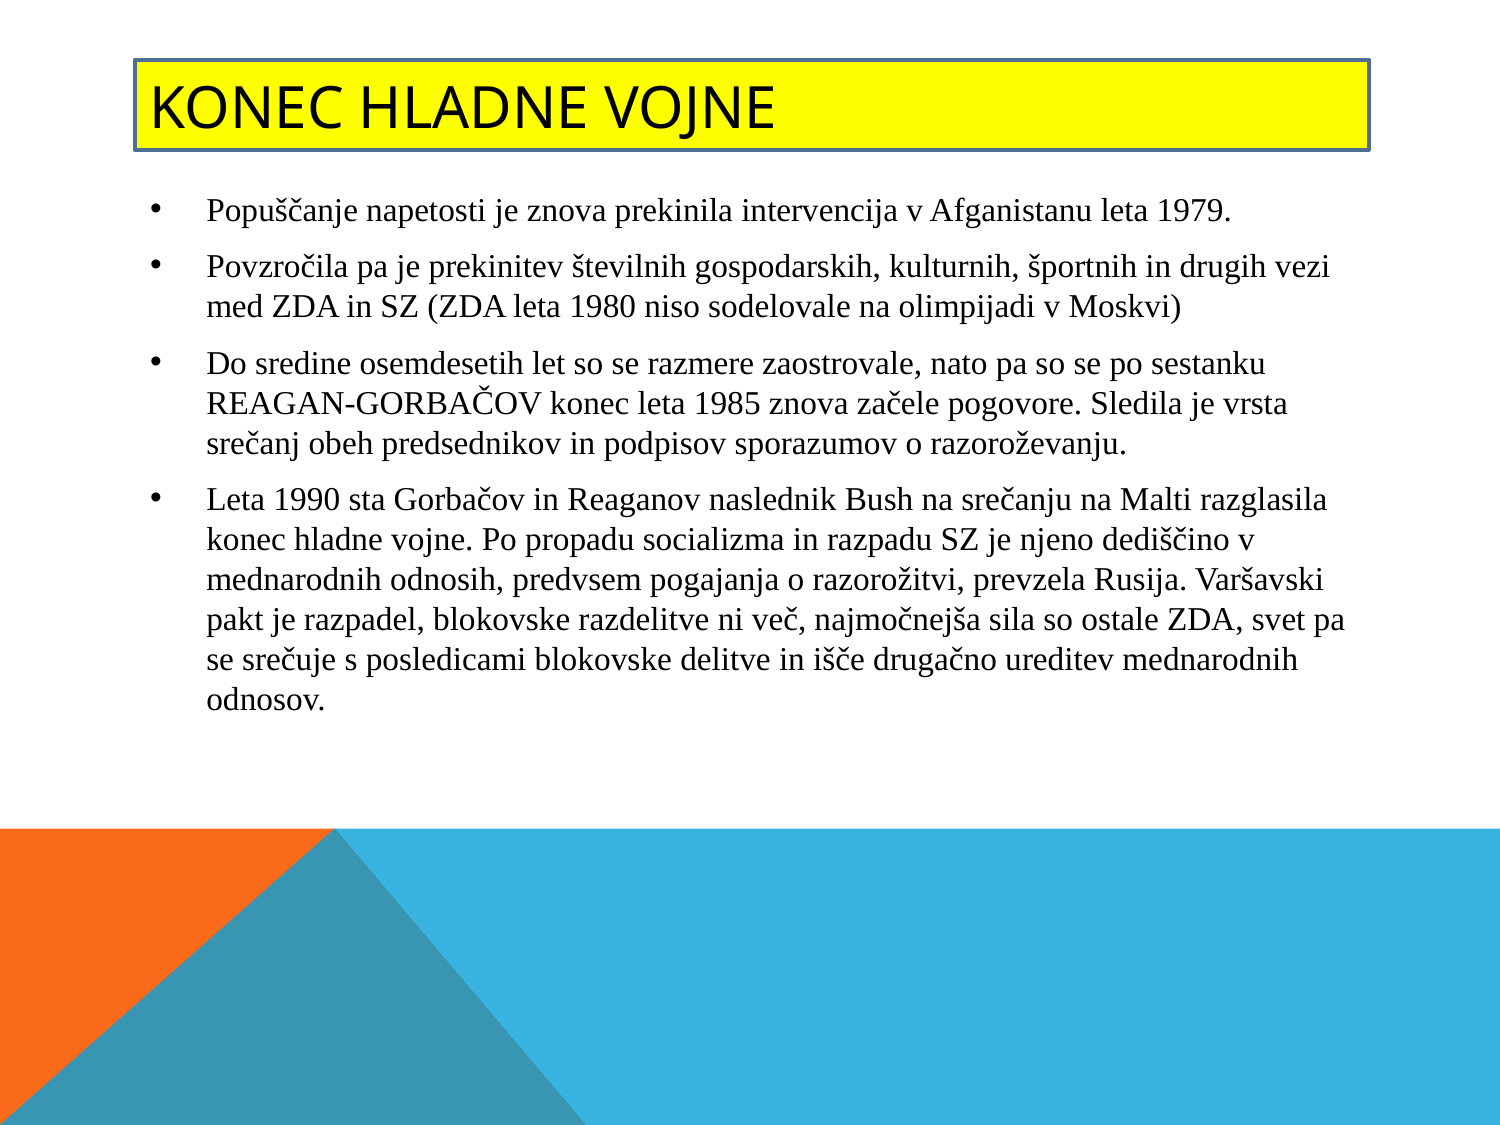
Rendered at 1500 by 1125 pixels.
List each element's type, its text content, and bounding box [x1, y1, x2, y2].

title Konec hladne vojne [134, 59, 1369, 150]
list Popuščanje napetosti je znova prekinila intervencija v Afganistanu leta 1979. Povzročila pa je prekinitev številnih gospodarskih, kulturnih, športnih in drugih vezi med ZDA in SZ (ZDA leta 1980 niso sodelovale na olimpijadi v Moskvi) Do sredine osemdesetih let so se razmere zaostrovale, nato pa so se po sestanku REAGAN-GORBAČOV konec leta 1985 znova začele pogovore. Sledila je vrsta srečanj obeh predsednikov in podpisov sporazumov o razoroževanju. Leta 1990 sta Gorbačov in Reaganov naslednik Bush na srečanju na Malti razglasila konec hladne vojne. Po propadu socializma in razpadu SZ je njeno dediščino v mednarodnih odnosih, predvsem pogajanja o razorožitvi, prevzela Rusija. Varšavski pakt je razpadel, blokovske razdelitve ni več, najmočnejša sila so ostale ZDA, svet pa se srečuje s posledicami blokovske delitve in išče drugačno ureditev mednarodnih odnosov. [134, 180, 1369, 768]
